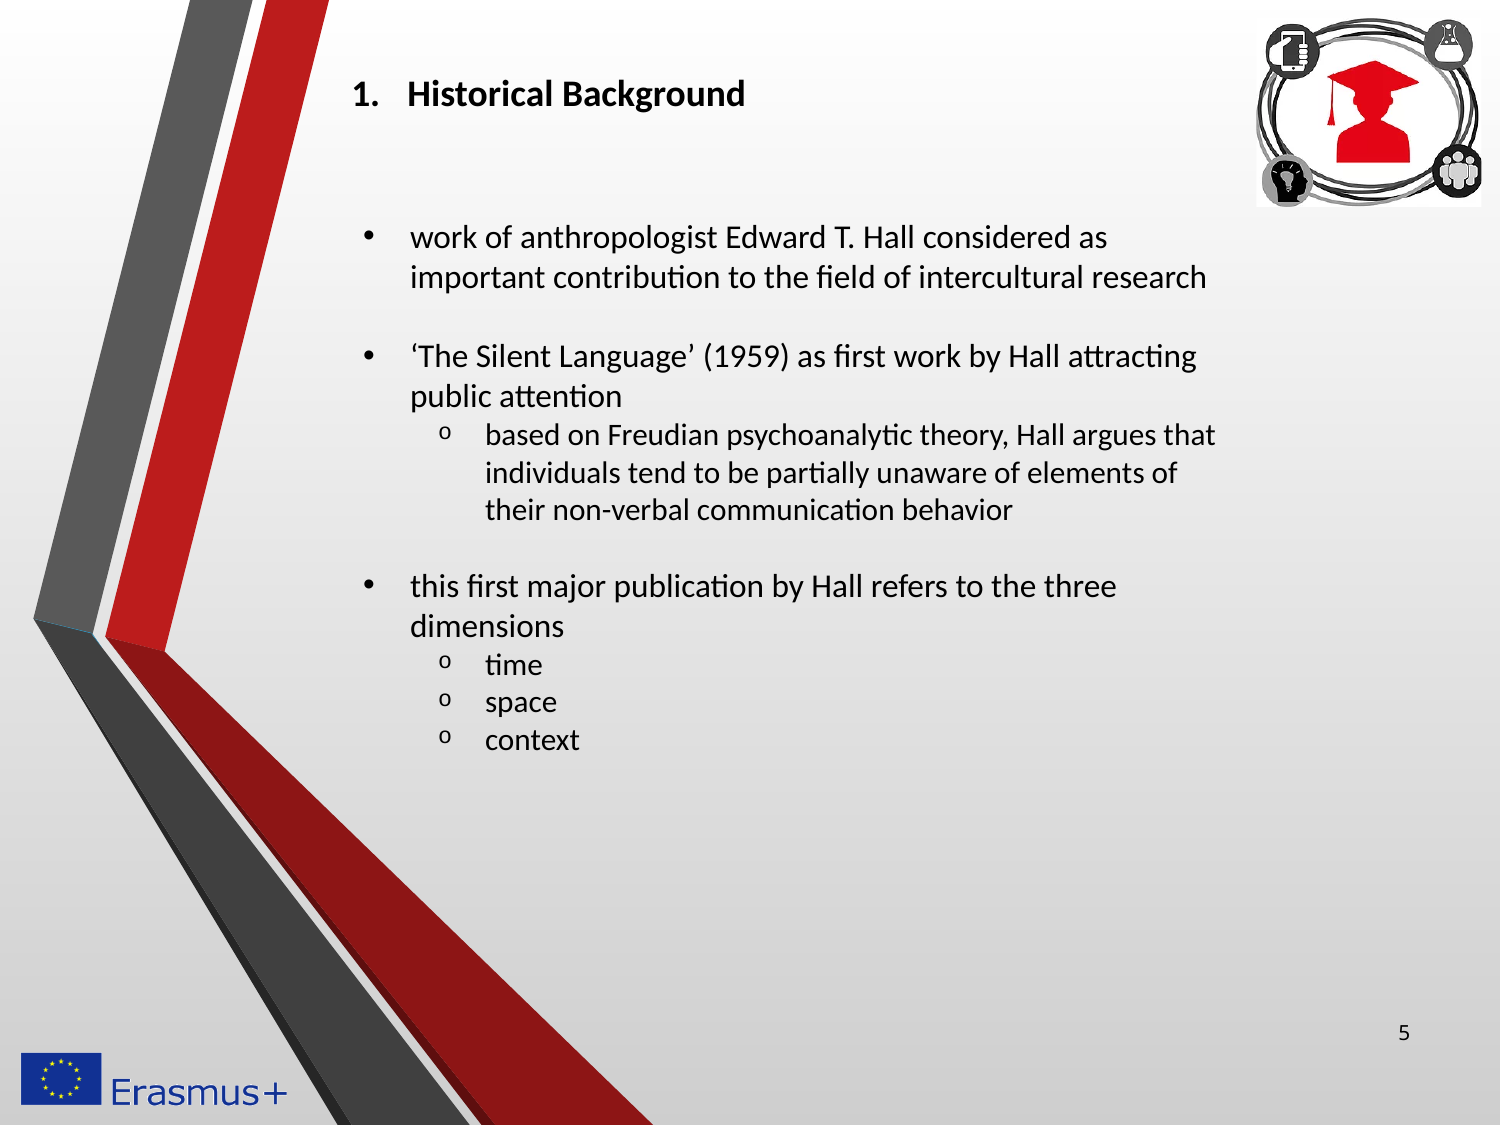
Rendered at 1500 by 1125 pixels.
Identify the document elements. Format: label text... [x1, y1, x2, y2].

text_box Historical Background [336, 61, 1246, 122]
chart [1258, 19, 1483, 209]
text_box work of anthropologist Edward T. Hall considered as important contribution to the field of intercultural research ‘The Silent Language’ (1959) as first work by Hall attracting public attention based on Freudian psychoanalytic theory, Hall argues that individuals tend to be partially unaware of elements of their non-verbal communication behavior this first major publication by Hall refers to the three dimensions time space context [348, 207, 1258, 764]
picture [5, 1037, 302, 1120]
slide_number <numer> [1357, 1003, 1425, 1064]
picture [1256, 18, 1482, 207]
